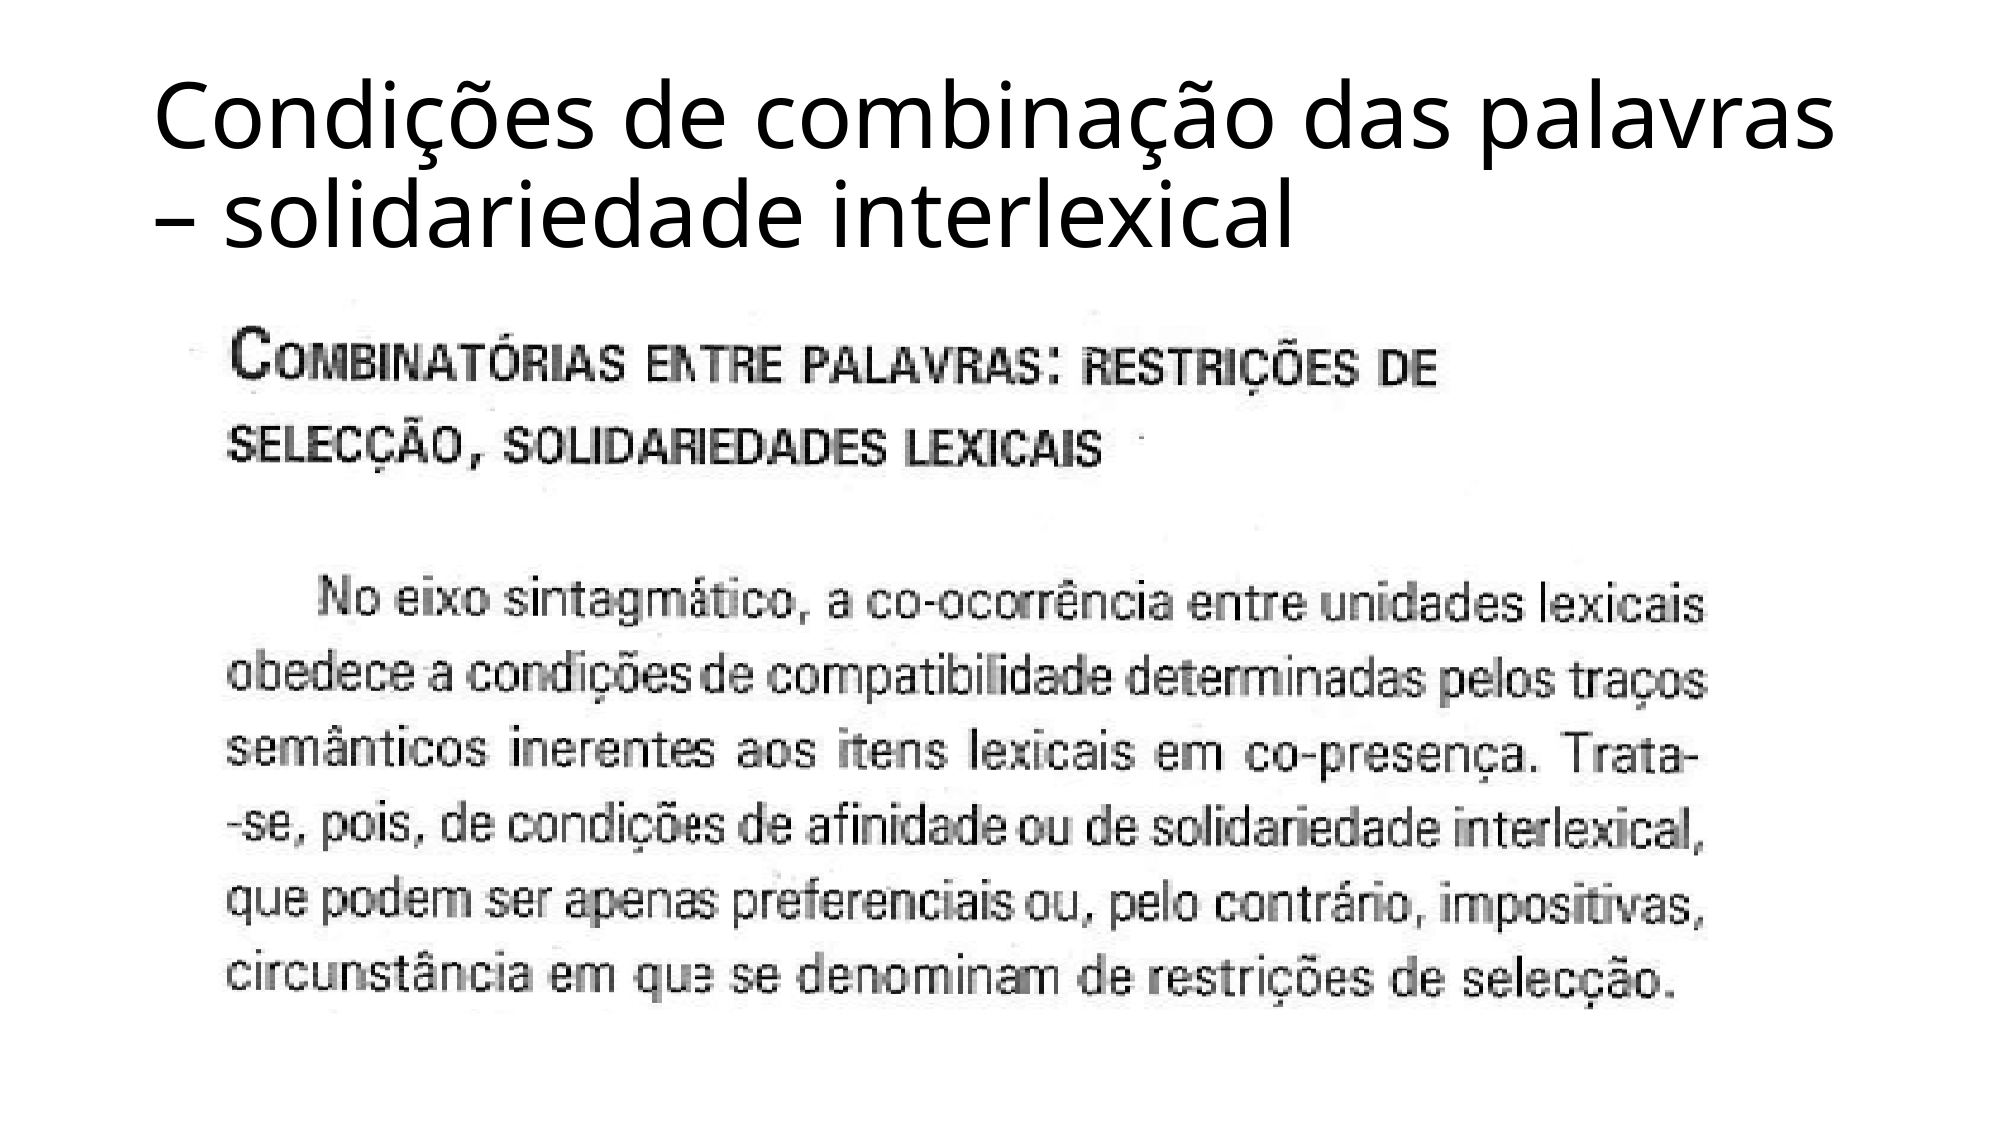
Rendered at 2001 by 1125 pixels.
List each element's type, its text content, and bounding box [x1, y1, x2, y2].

picture [137, 299, 1732, 1014]
title Condições de combinação das palavras – solidariedade interlexical [137, 59, 1863, 278]
